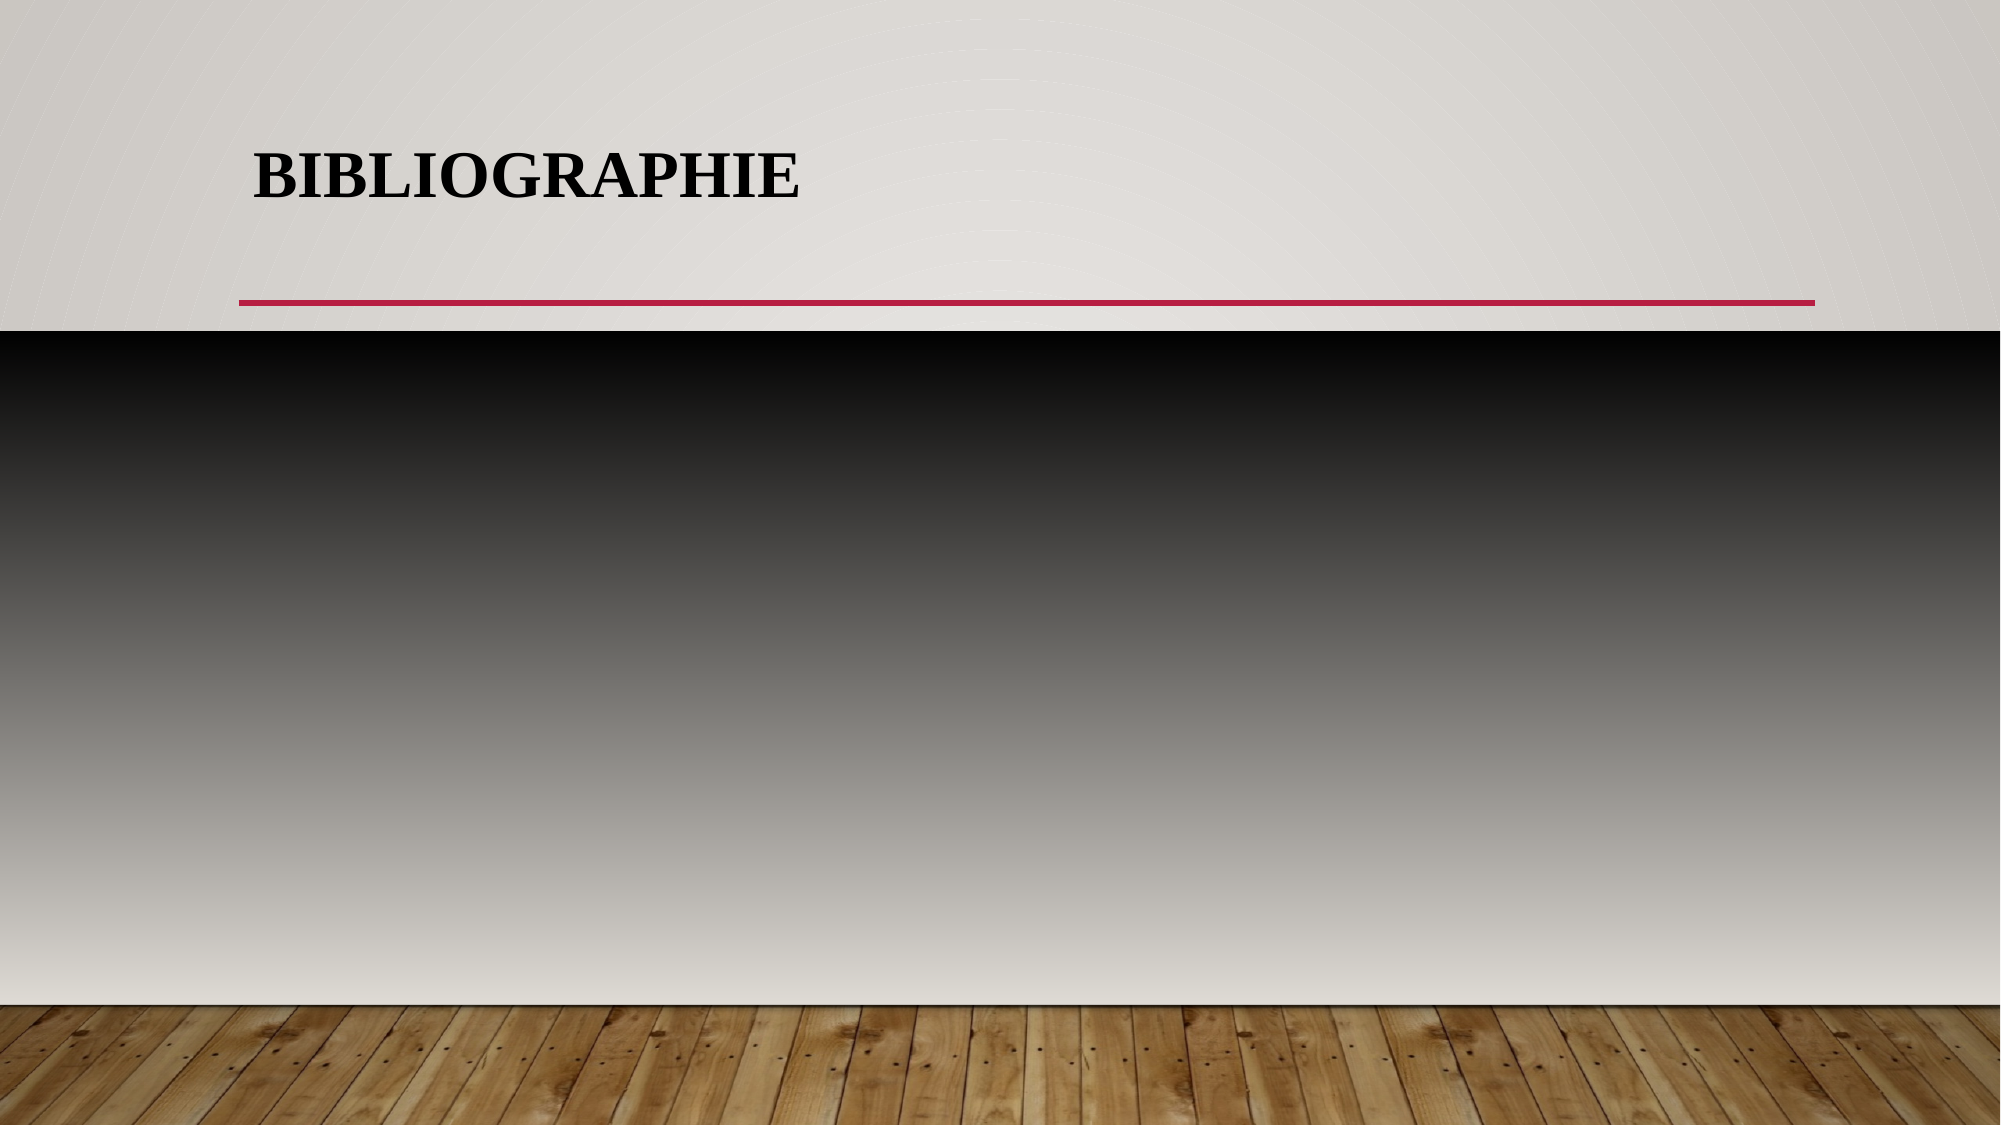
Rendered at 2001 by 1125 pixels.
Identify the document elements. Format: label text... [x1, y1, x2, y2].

title Bibliographie [238, 131, 1814, 305]
